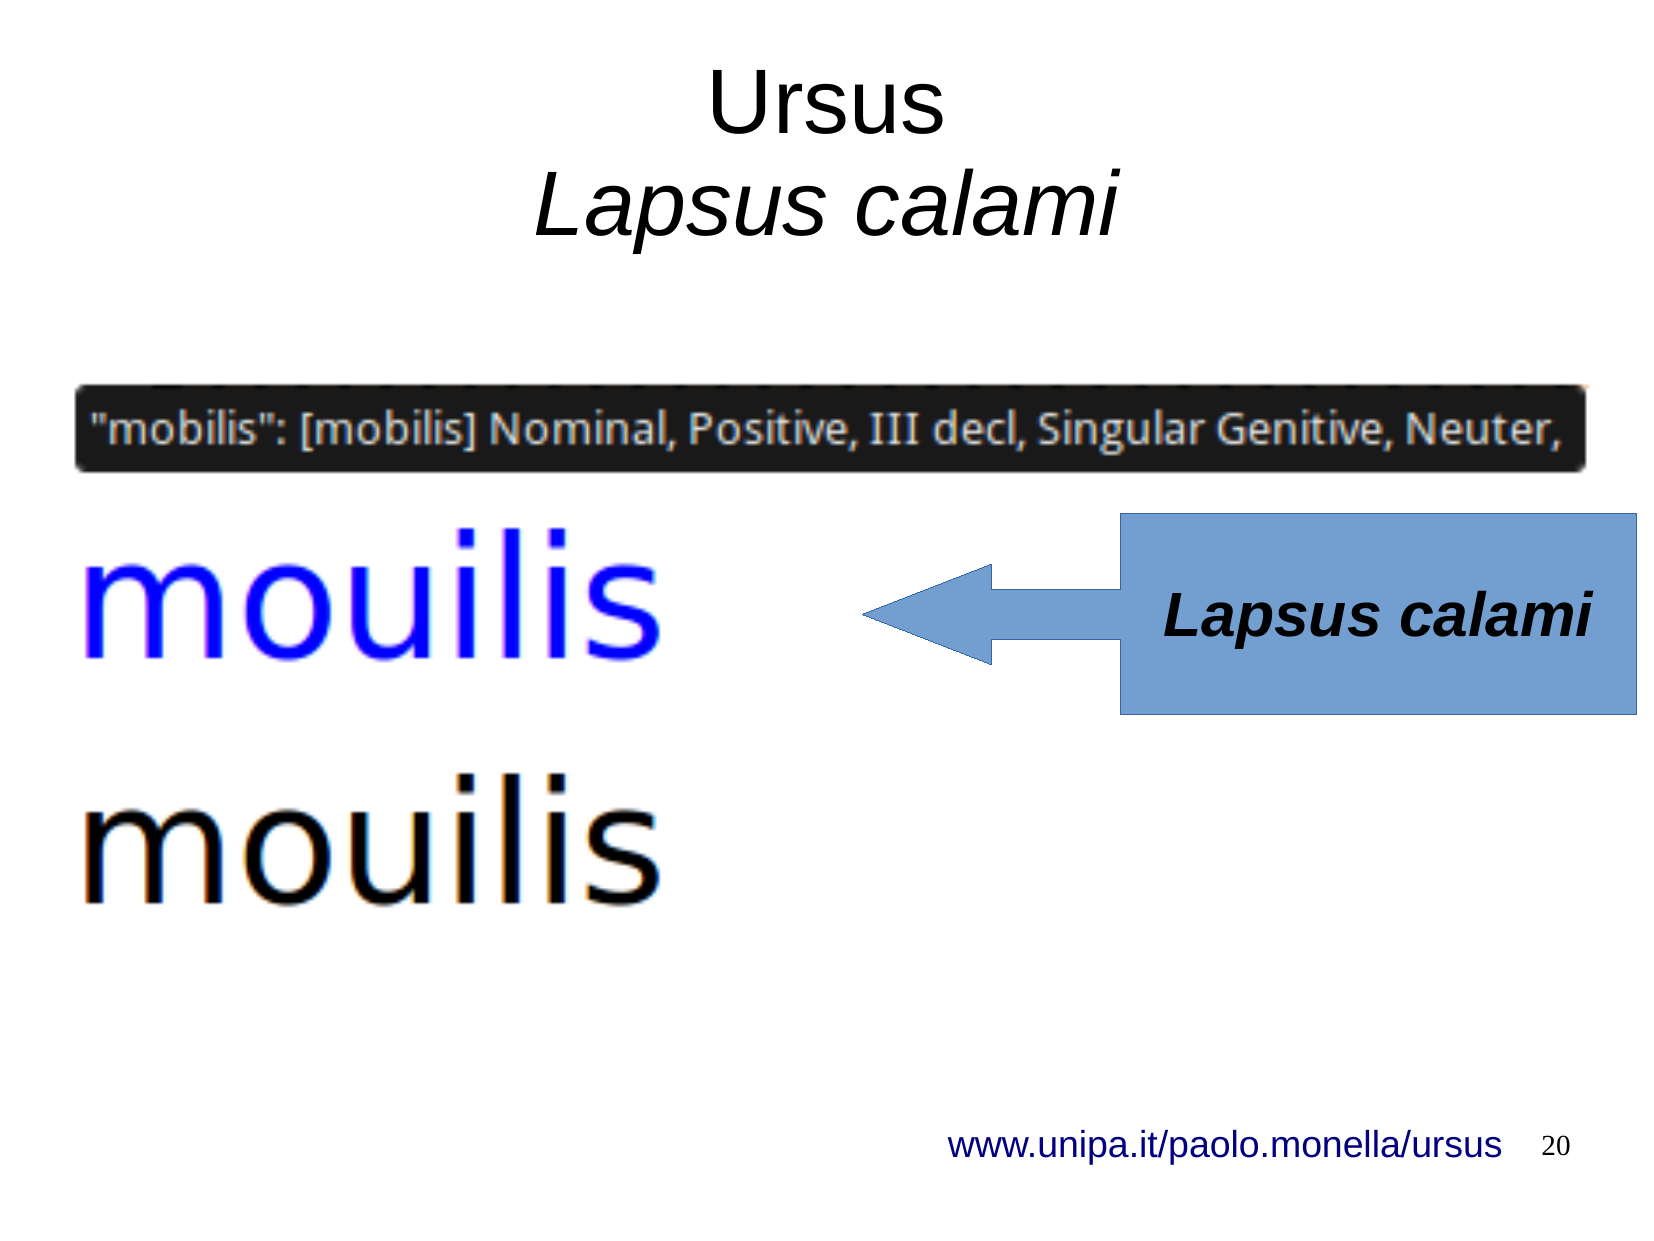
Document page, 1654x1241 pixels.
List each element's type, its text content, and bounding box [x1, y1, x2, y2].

picture [73, 365, 1615, 922]
text_box Lapsus calami [862, 513, 1637, 715]
text_box www.unipa.it/paolo.monella/ursus [933, 1116, 1548, 1216]
title Ursus Lapsus calami [82, 49, 1571, 257]
